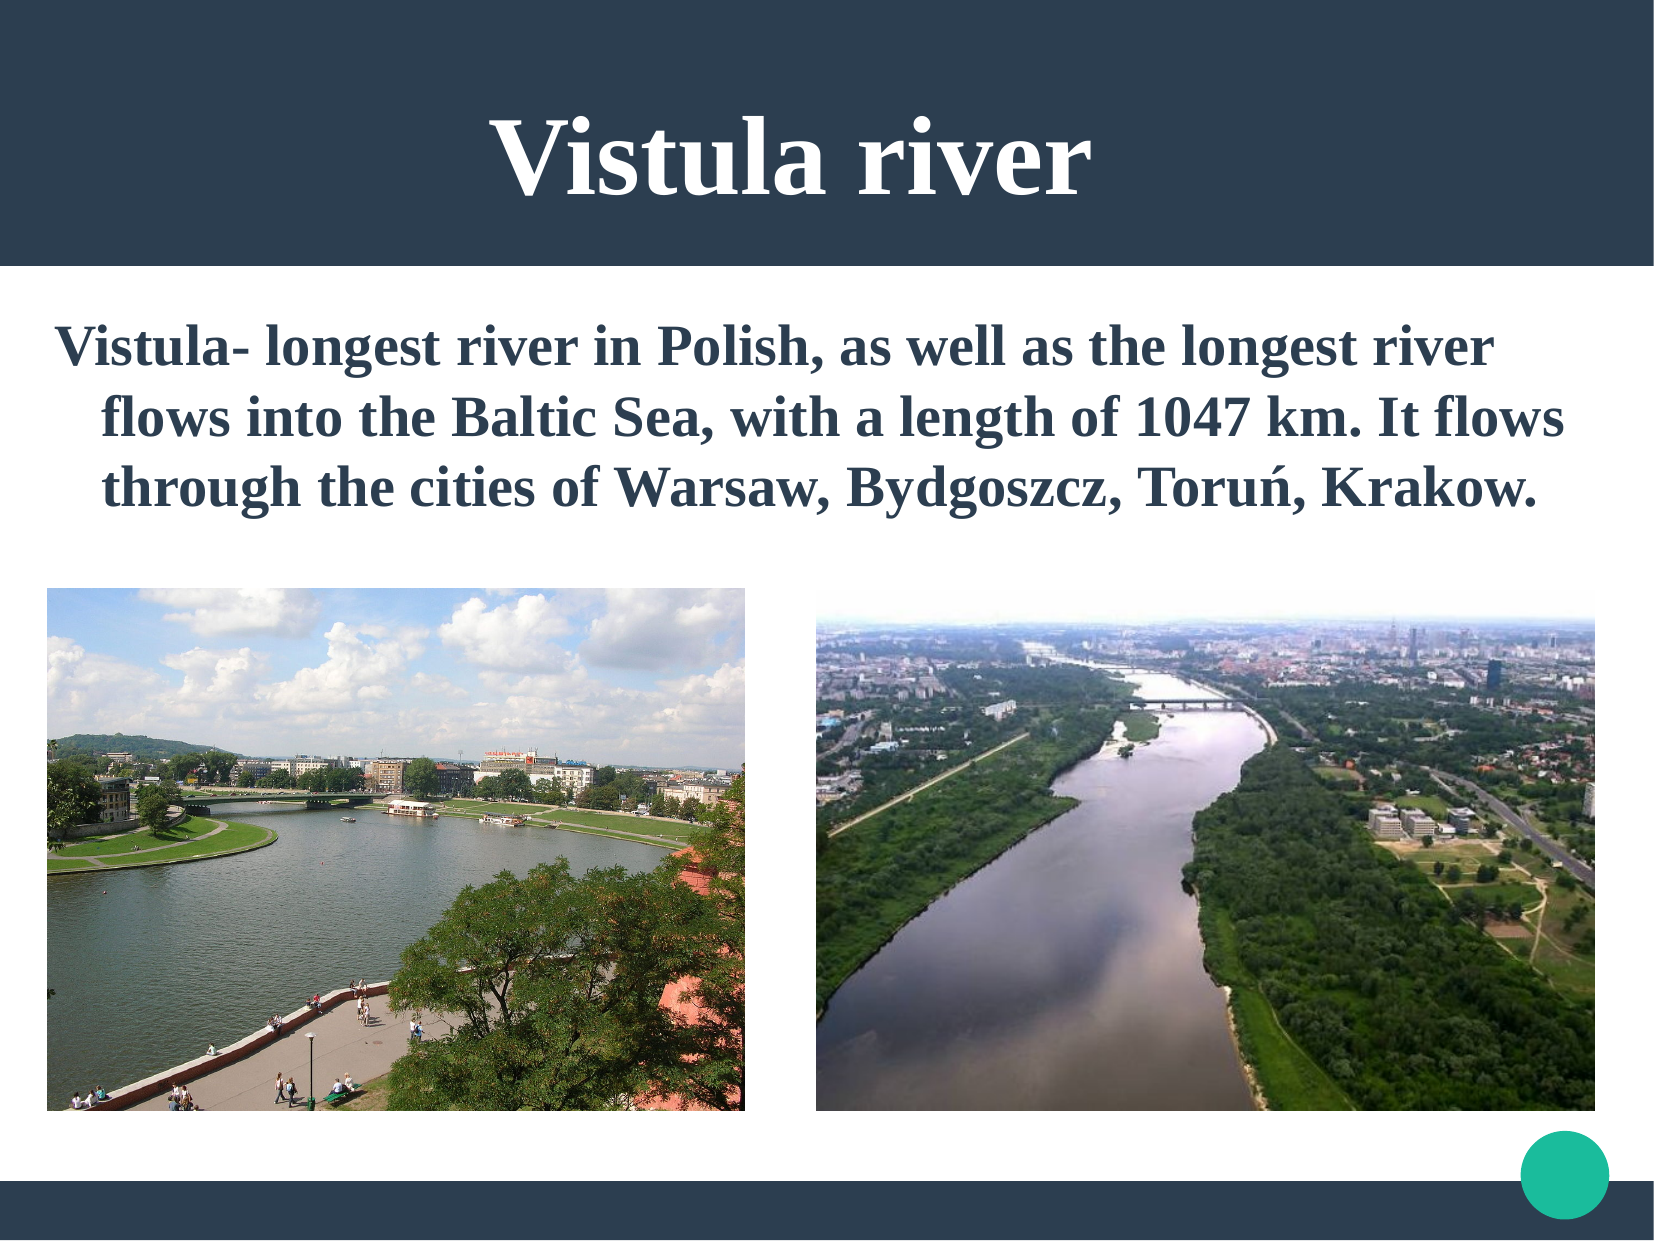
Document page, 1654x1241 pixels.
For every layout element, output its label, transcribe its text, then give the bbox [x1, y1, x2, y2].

title Vistula river [47, 47, 1536, 252]
list Vistula- longest river in Polish, as well as the longest river flows into the Baltic Sea, with a length of 1047 km. It flows through the cities of Warsaw, Bydgoszcz, Toruń, Krakow. [0, 307, 1571, 532]
picture [47, 588, 745, 1111]
picture [816, 590, 1595, 1111]
